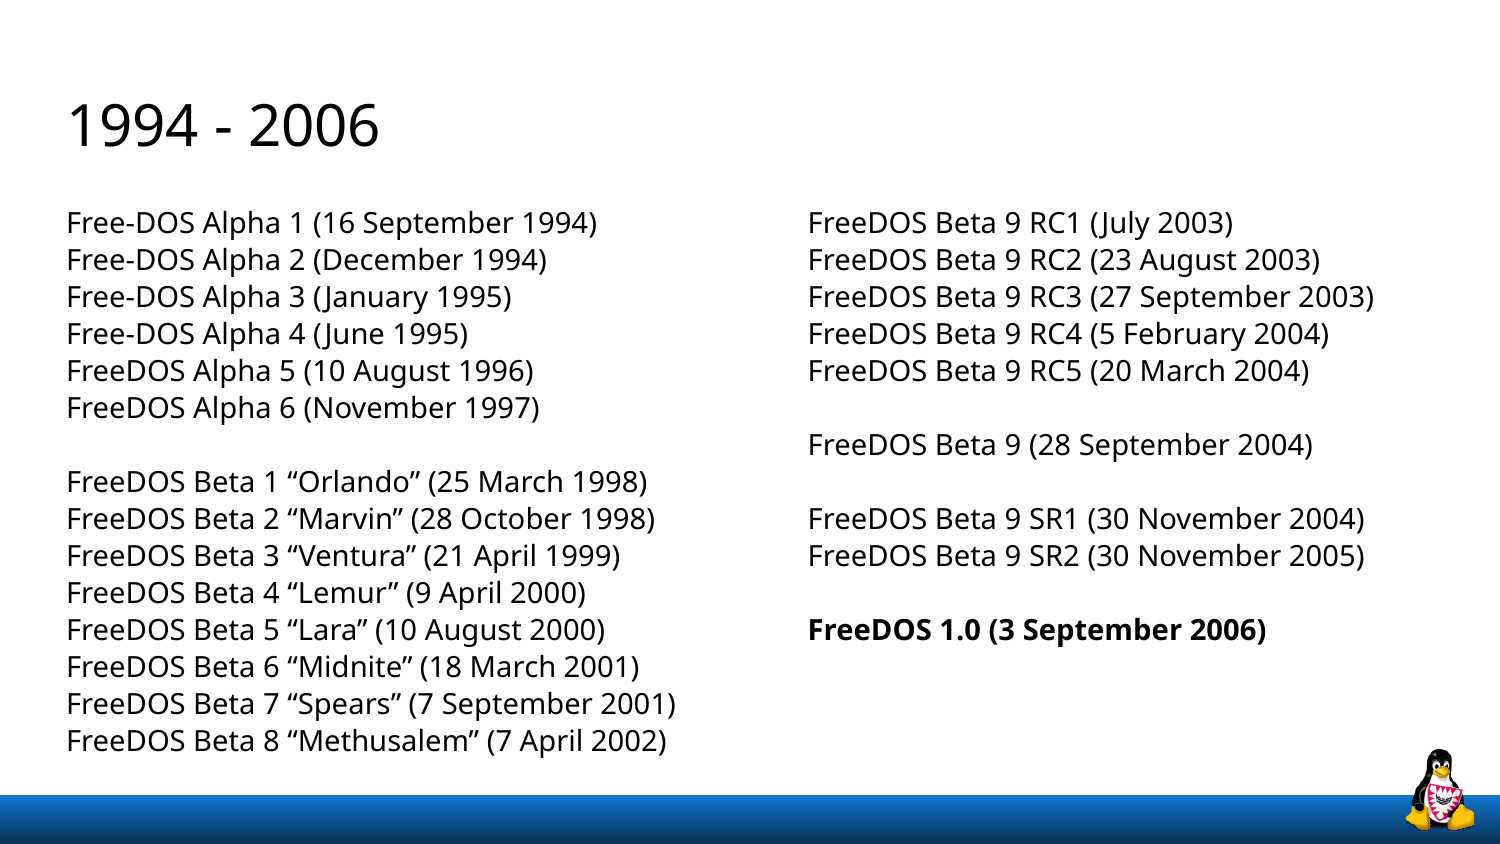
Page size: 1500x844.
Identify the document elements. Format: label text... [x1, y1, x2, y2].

picture [1399, 749, 1480, 830]
title 1994 - 2006 [51, 72, 1449, 167]
list Free-DOS Alpha 1 (16 September 1994) Free-DOS Alpha 2 (December 1994) Free-DOS Alpha 3 (January 1995) Free-DOS Alpha 4 (June 1995) FreeDOS Alpha 5 (10 August 1996) FreeDOS Alpha 6 (November 1997) FreeDOS Beta 1 “Orlando” (25 March 1998) FreeDOS Beta 2 “Marvin” (28 October 1998) FreeDOS Beta 3 “Ventura” (21 April 1999) FreeDOS Beta 4 “Lemur” (9 April 2000) FreeDOS Beta 5 “Lara” (10 August 2000) FreeDOS Beta 6 “Midnite” (18 March 2001) FreeDOS Beta 7 “Spears” (7 September 2001) FreeDOS Beta 8 “Methusalem” (7 April 2002) [51, 189, 708, 750]
list FreeDOS Beta 9 RC1 (July 2003) FreeDOS Beta 9 RC2 (23 August 2003) FreeDOS Beta 9 RC3 (27 September 2003) FreeDOS Beta 9 RC4 (5 February 2004) FreeDOS Beta 9 RC5 (20 March 2004) FreeDOS Beta 9 (28 September 2004) FreeDOS Beta 9 SR1 (30 November 2004) FreeDOS Beta 9 SR2 (30 November 2005) FreeDOS 1.0 (3 September 2006) [792, 189, 1449, 750]
